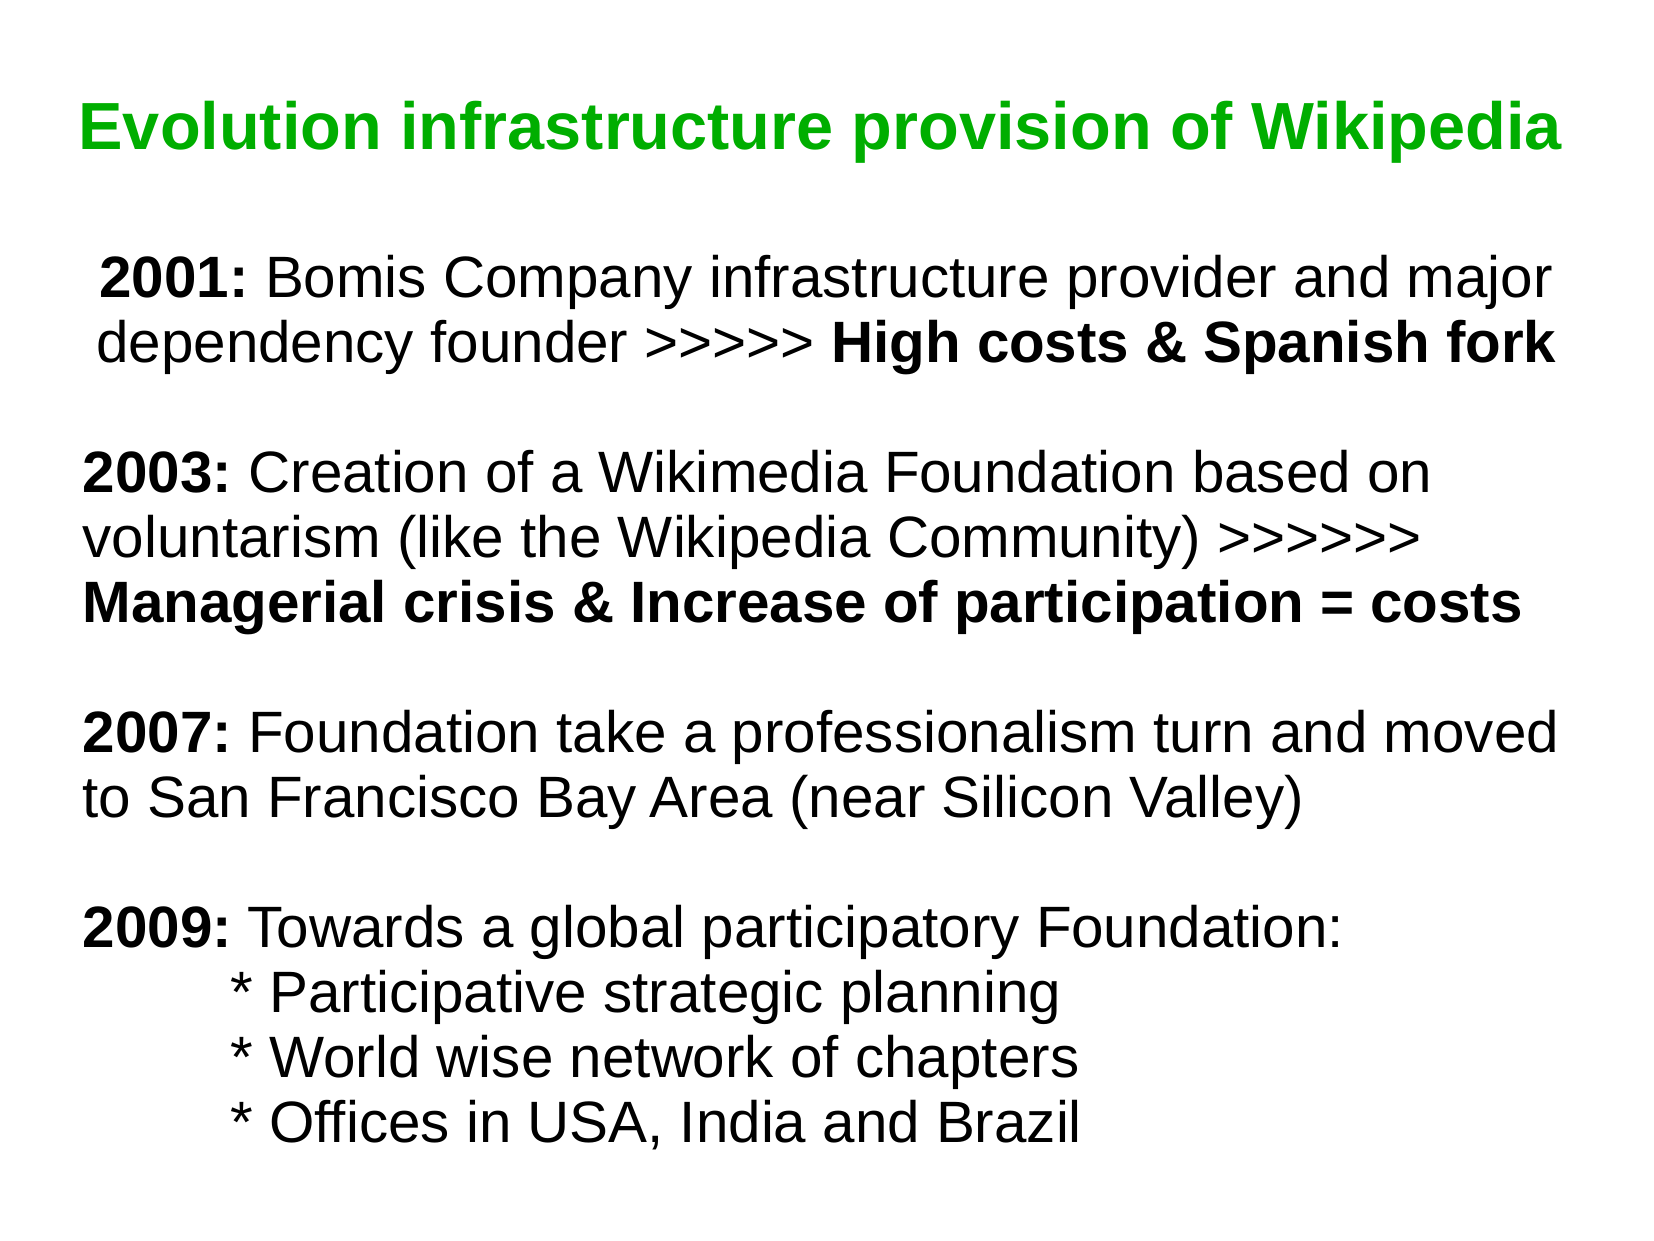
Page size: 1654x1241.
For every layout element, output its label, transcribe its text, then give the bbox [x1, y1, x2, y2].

subtitle 2001: Bomis Company infrastructure provider and major dependency founder >>>>> High costs & Spanish fork 2003: Creation of a Wikimedia Foundation based on voluntarism (like the Wikipedia Community) >>>>>> Managerial crisis & Increase of participation = costs 2007: Foundation take a professionalism turn and moved to San Francisco Bay Area (near Silicon Valley) 2009: Towards a global participatory Foundation: * Participative strategic planning * World wise network of chapters * Offices in USA, India and Brazil [82, 180, 1571, 1219]
title Evolution infrastructure provision of Wikipedia [76, 30, 1565, 223]
